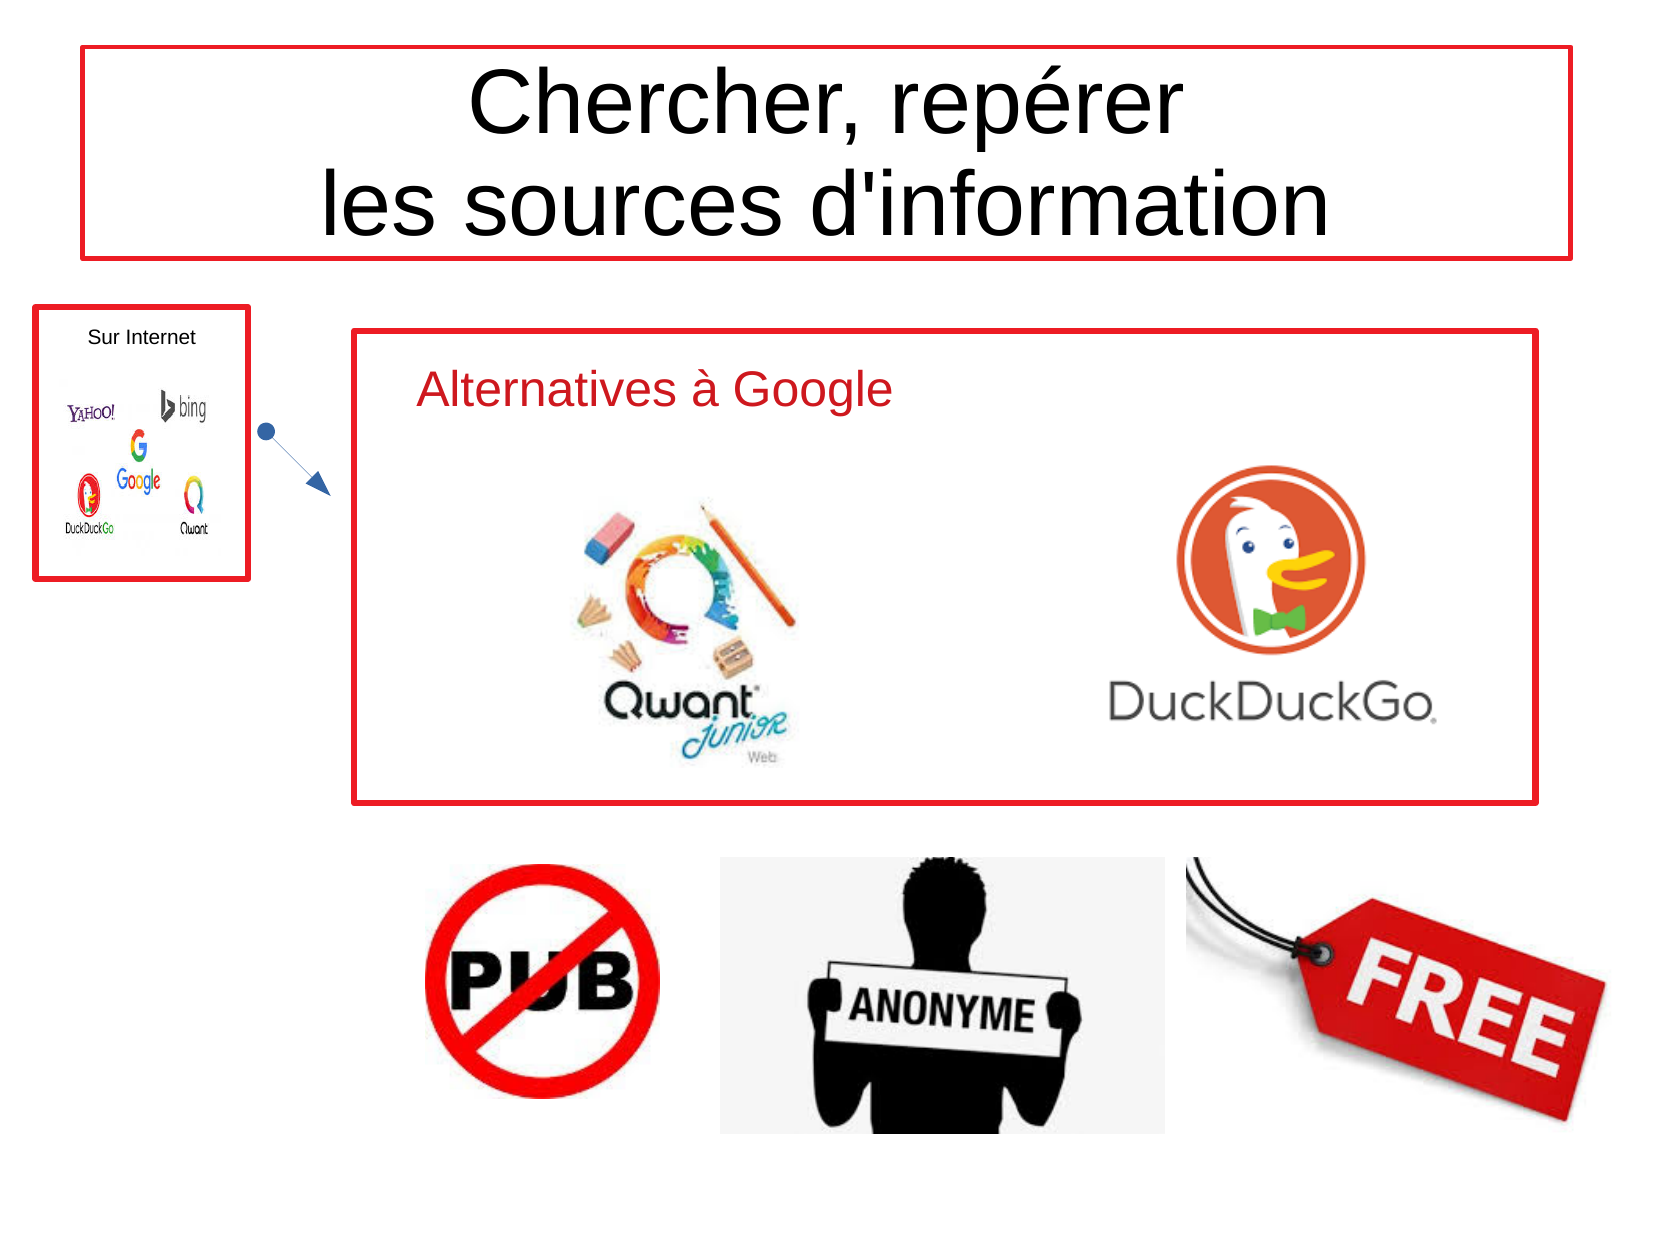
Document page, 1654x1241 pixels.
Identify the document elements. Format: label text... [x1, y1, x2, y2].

text_box Alternatives à Google [401, 354, 1441, 425]
title Chercher, repérer les sources d'information [82, 47, 1571, 259]
picture [413, 483, 980, 768]
text_box Sur Internet [47, 318, 237, 357]
picture [1072, 436, 1465, 752]
picture [59, 379, 221, 556]
picture [720, 857, 1165, 1134]
picture [1186, 857, 1630, 1134]
picture [425, 864, 660, 1099]
